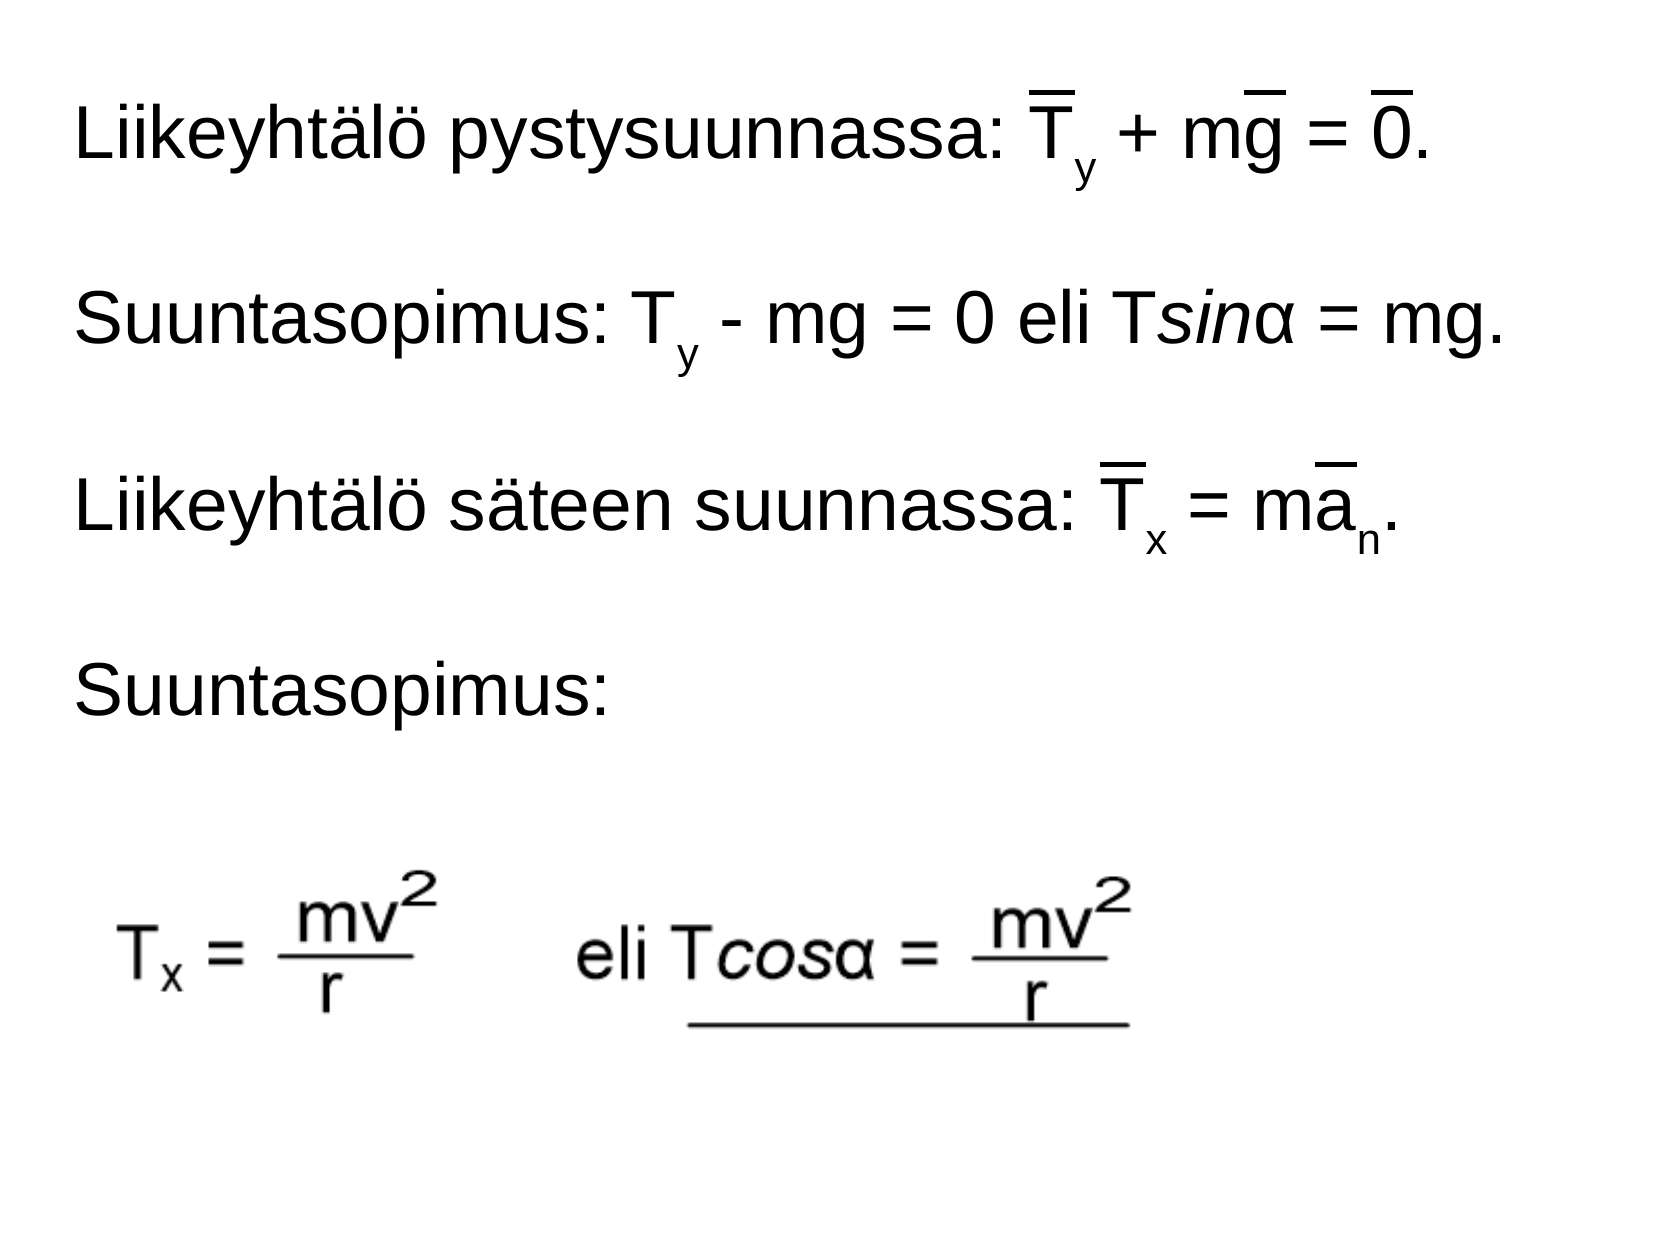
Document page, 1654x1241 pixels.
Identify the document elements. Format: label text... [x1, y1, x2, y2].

picture [57, 779, 1264, 1115]
text_box Liikeyhtälö pystysuunnassa: Ty + mg = 0. Suuntasopimus: Ty - mg = 0 eli Tsinα = mg. Liikeyhtälö säteen suunnassa: Tx = man. Suuntasopimus: [59, 82, 1595, 1190]
